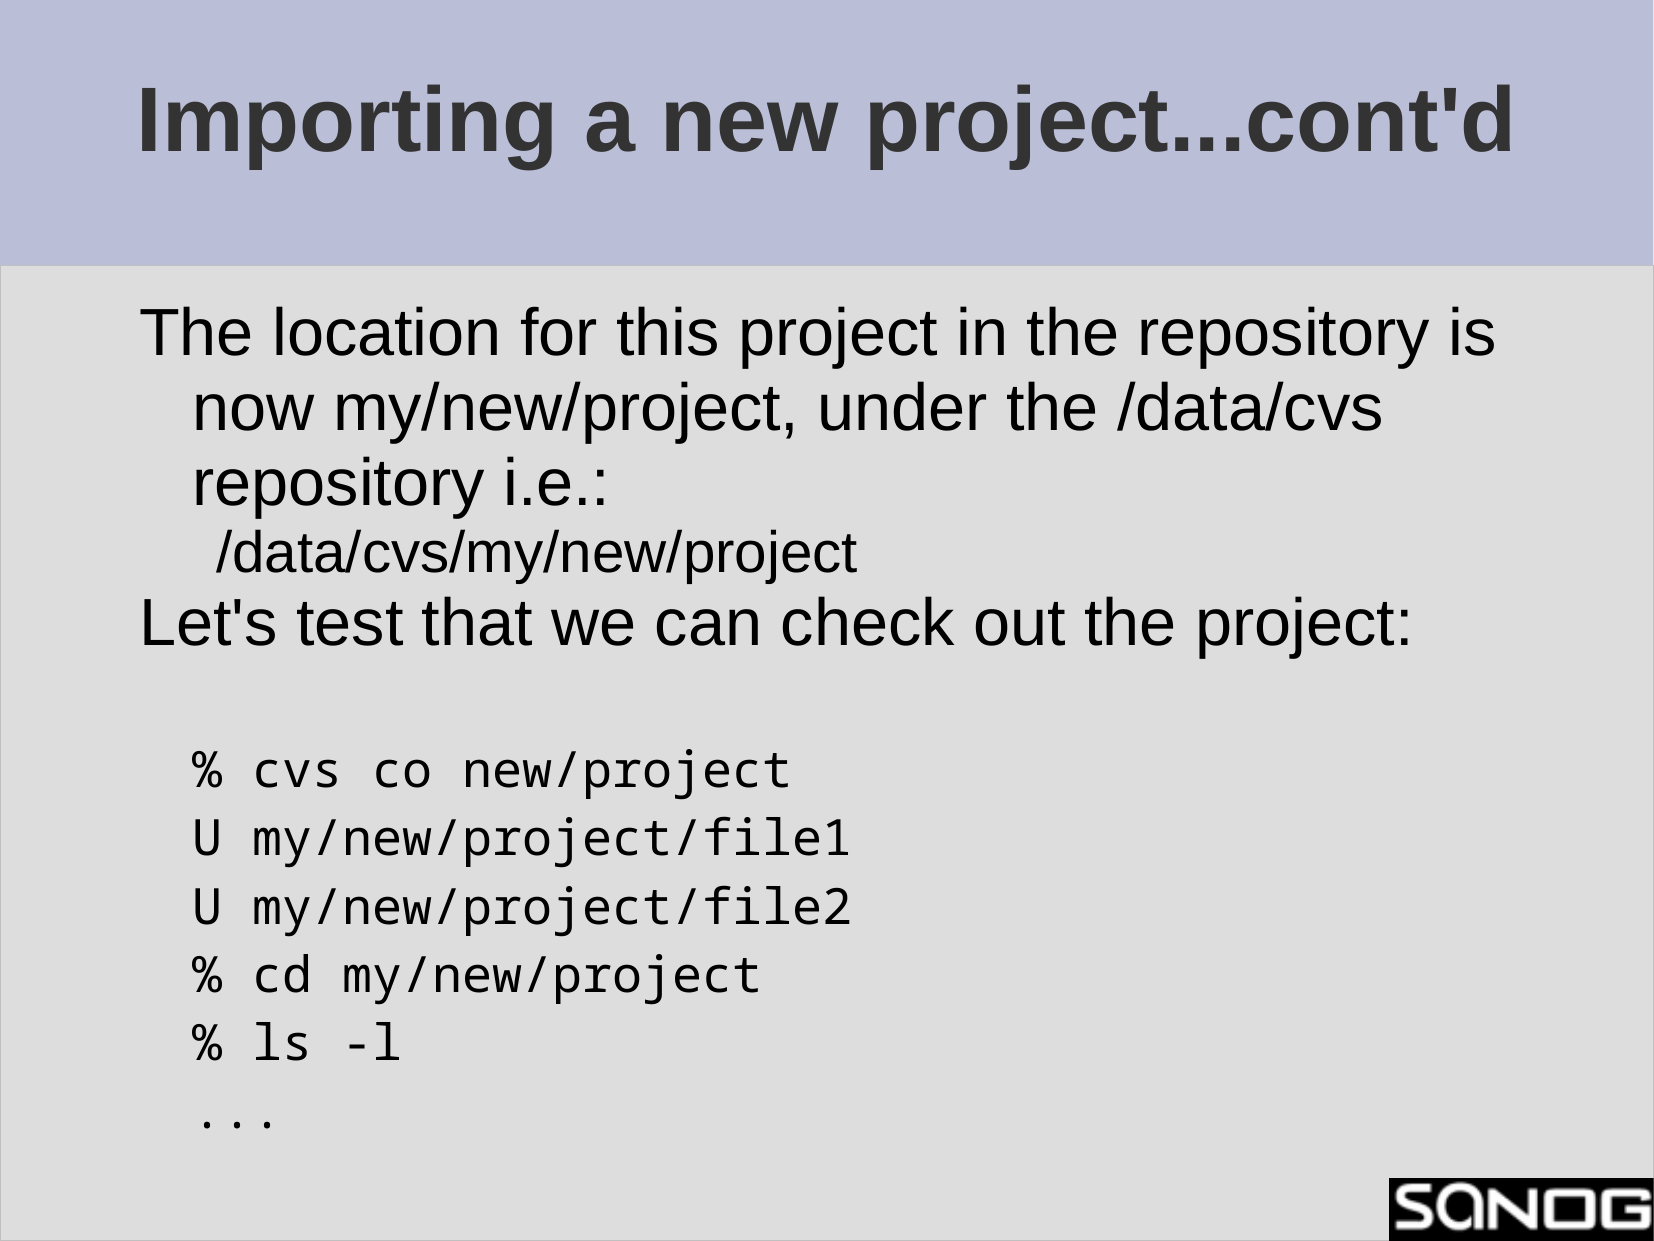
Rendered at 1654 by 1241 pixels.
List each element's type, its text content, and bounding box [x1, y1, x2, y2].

picture [1389, 1178, 1654, 1241]
title Importing a new project...cont'd [121, 2, 1534, 237]
list The location for this project in the repository is now my/new/project, under the /data/cvs repository i.e.: /data/cvs/my/new/project Let's test that we can check out the project: % cvs co new/project U my/new/project/file1 U my/new/project/file2 % cd my/new/project % ls -l ... [121, 295, 1534, 1152]
